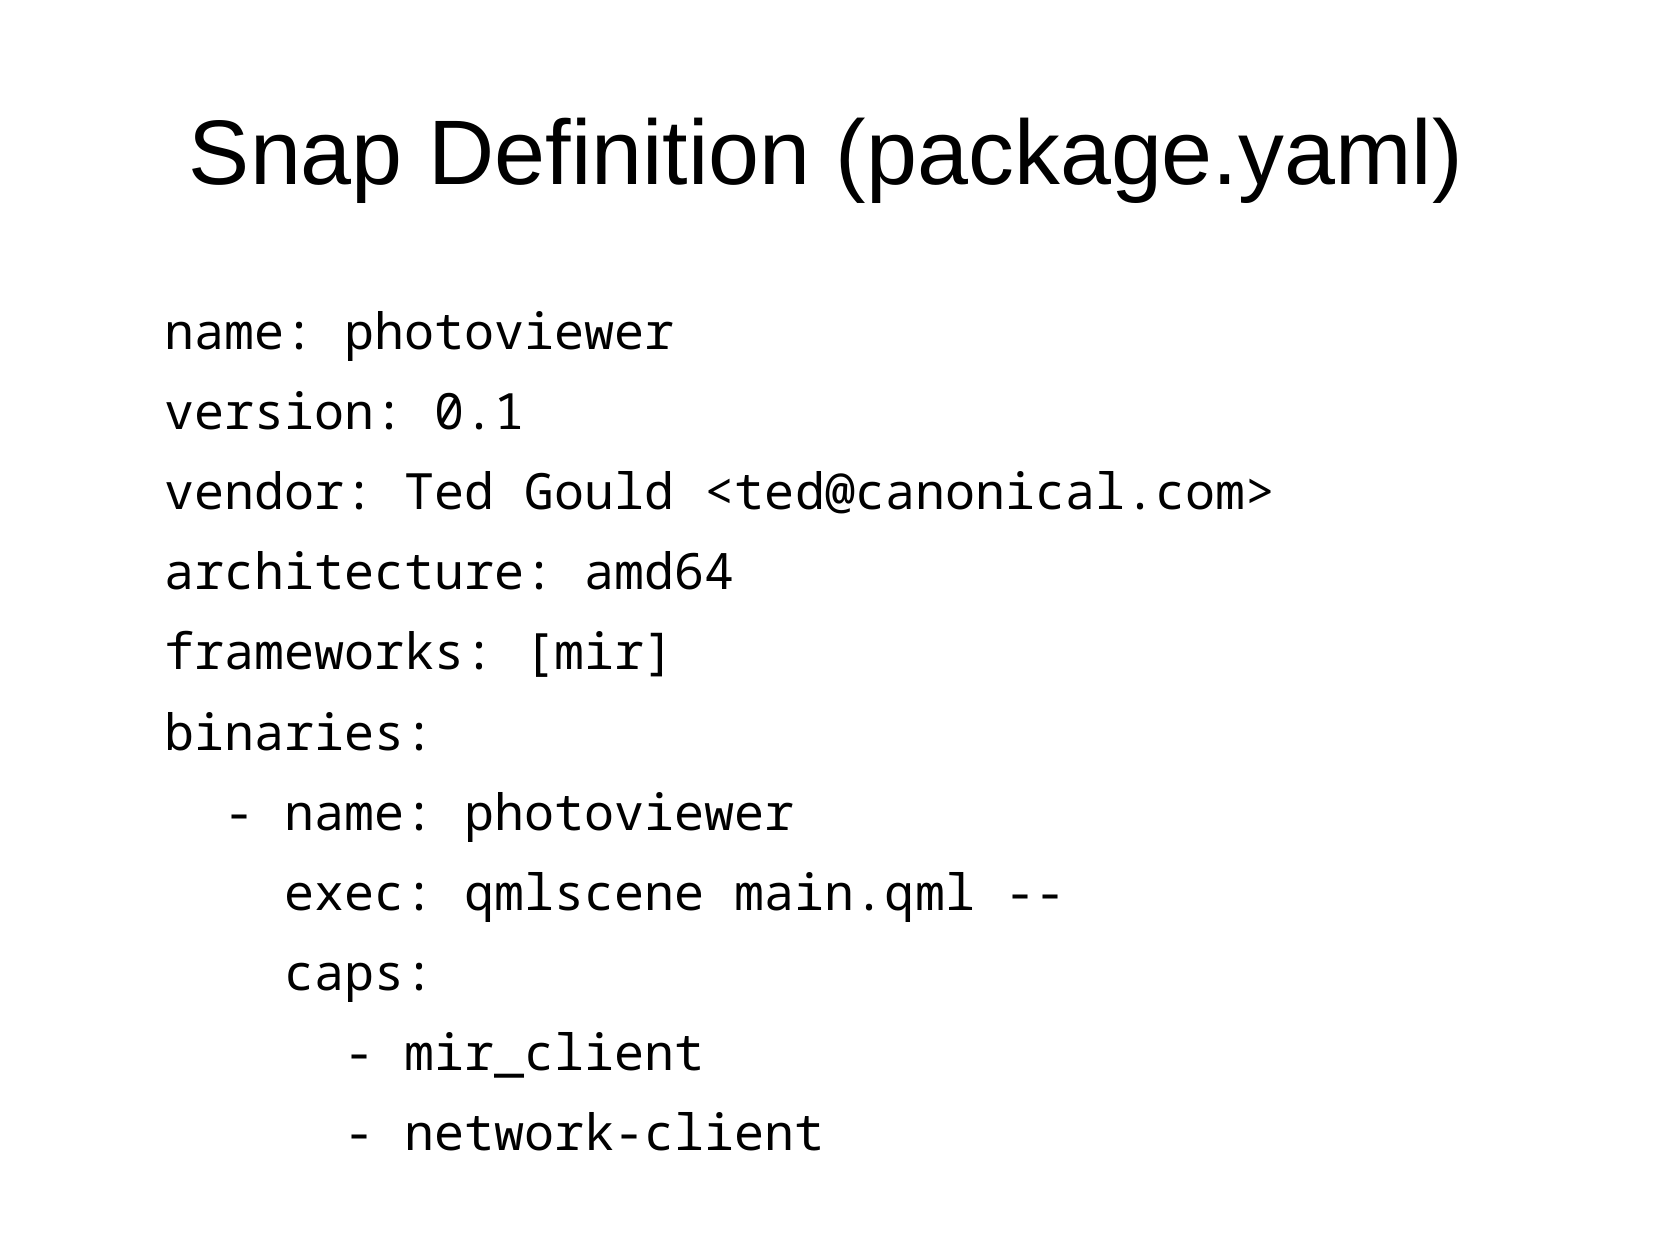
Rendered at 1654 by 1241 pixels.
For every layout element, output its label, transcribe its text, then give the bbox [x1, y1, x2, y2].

text_box name: photoviewer version: 0.1 vendor: Ted Gould <ted@canonical.com> architecture: amd64 frameworks: [mir] binaries: - name: photoviewer exec: qmlscene main.qml -- caps: - mir_client - network-client [150, 288, 1576, 1156]
title Snap Definition (package.yaml) [82, 49, 1571, 257]
